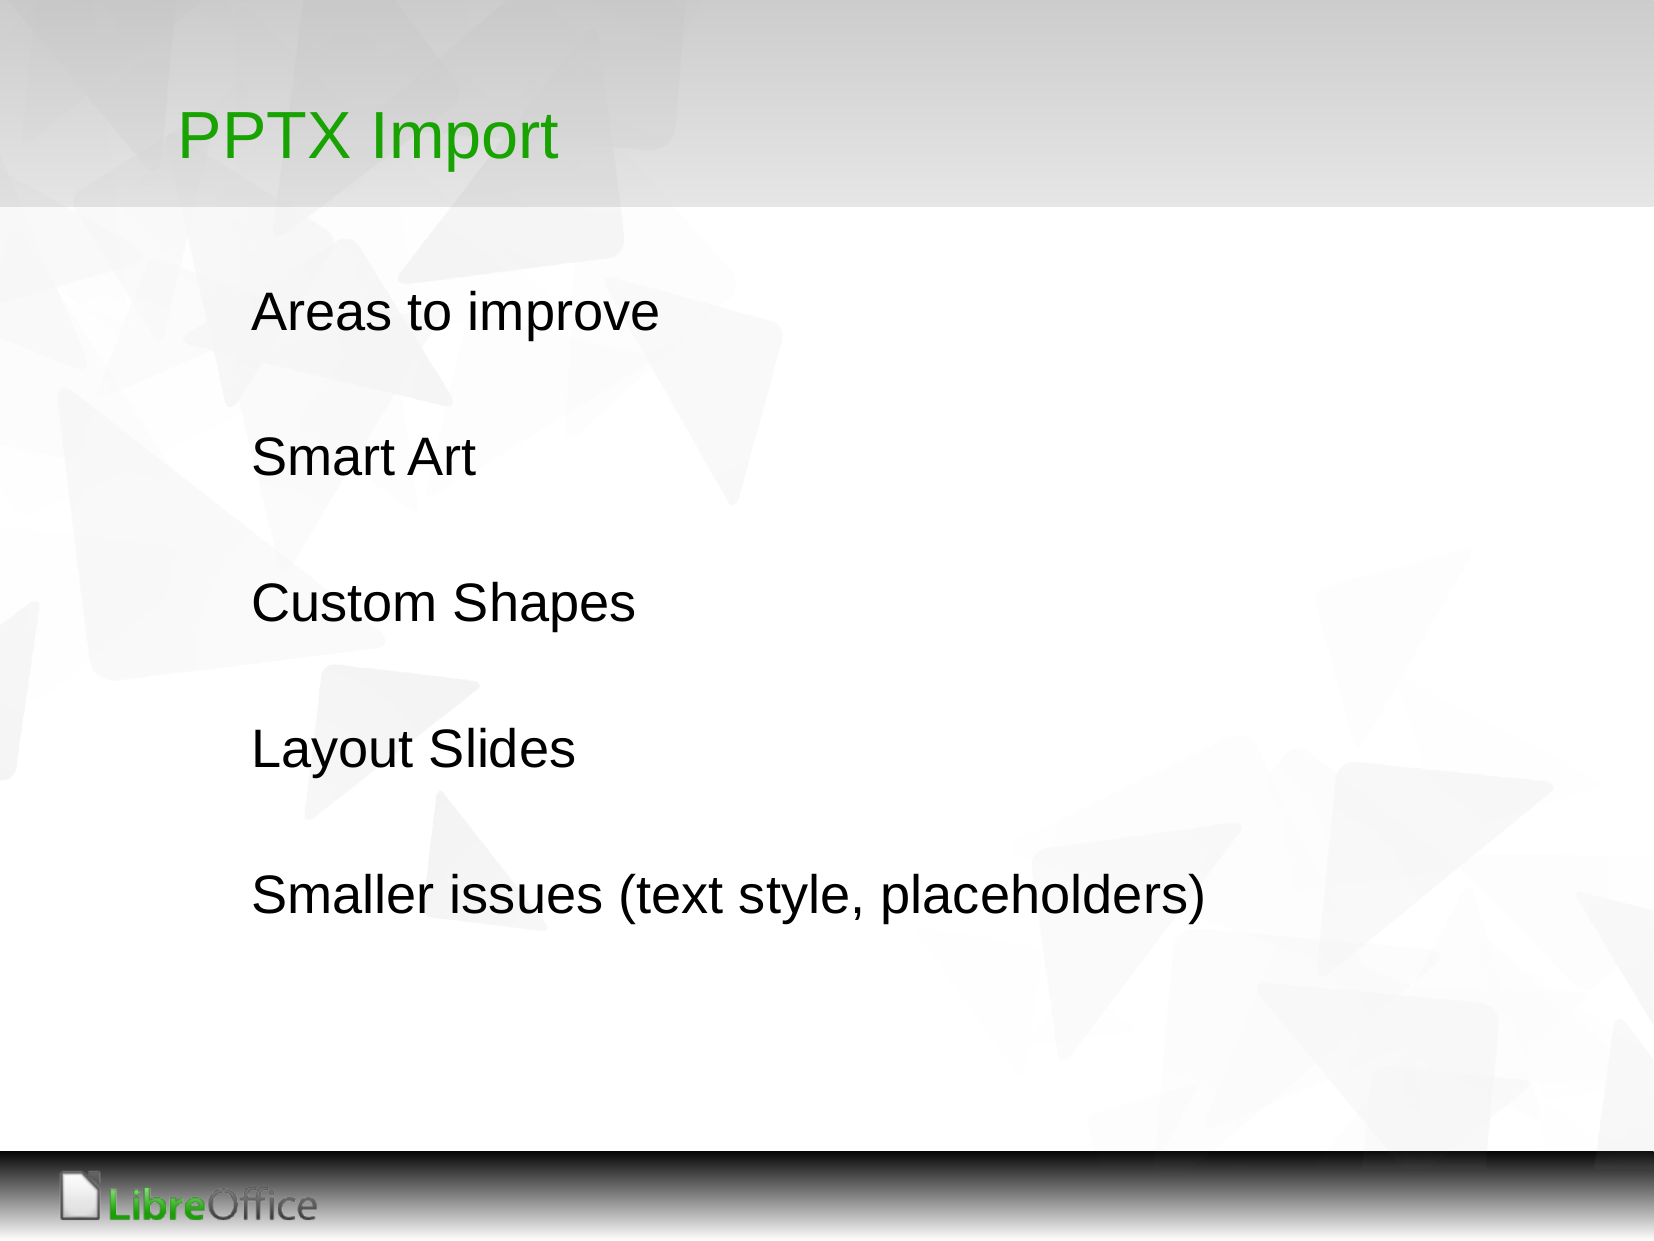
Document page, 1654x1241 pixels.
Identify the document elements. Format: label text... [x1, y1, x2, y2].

picture [915, 548, 1654, 1169]
title PPTX Import [177, 46, 1525, 226]
picture [41, 1152, 337, 1240]
picture [0, 0, 783, 931]
list Areas to improve Smart Art Custom Shapes Layout Slides Smaller issues (text style, placeholders) [180, 280, 1547, 998]
